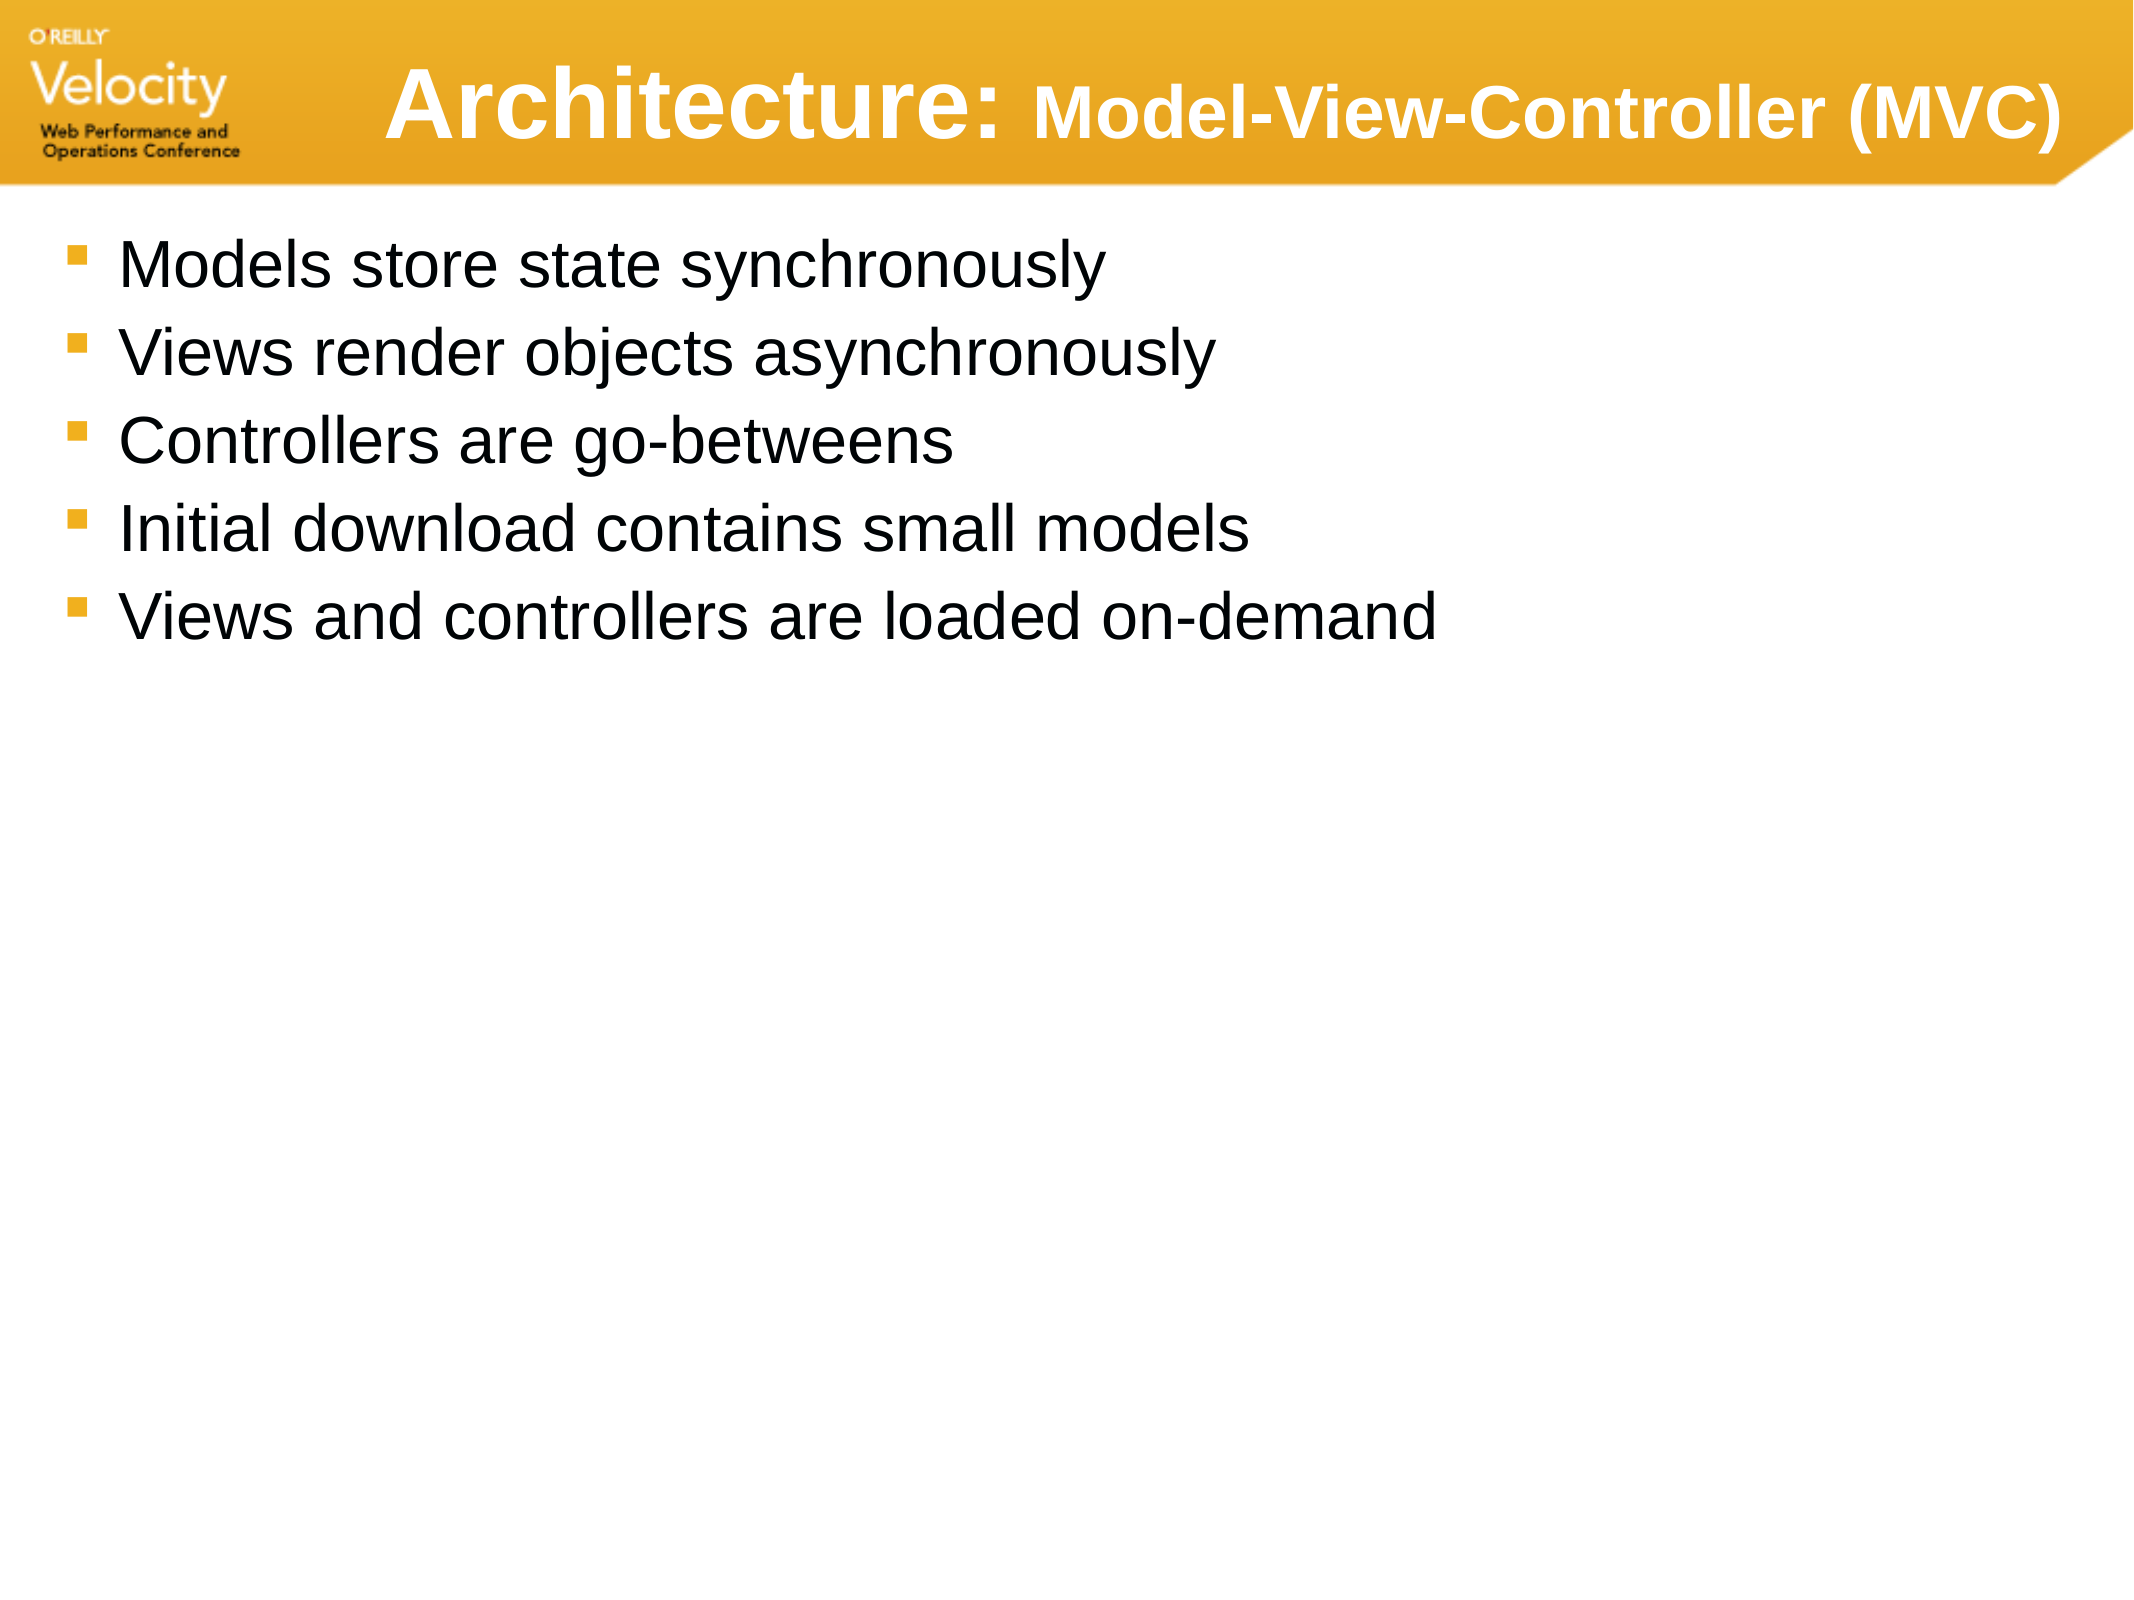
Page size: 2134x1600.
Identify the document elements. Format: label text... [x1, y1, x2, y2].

list Models store state synchronously Views render objects asynchronously Controllers are go-betweens Initial download contains small models Views and controllers are loaded on-demand [47, 224, 2100, 1552]
title Architecture: Model-View-Controller (MVC) [375, 17, 2101, 191]
picture [0, 0, 2134, 1600]
